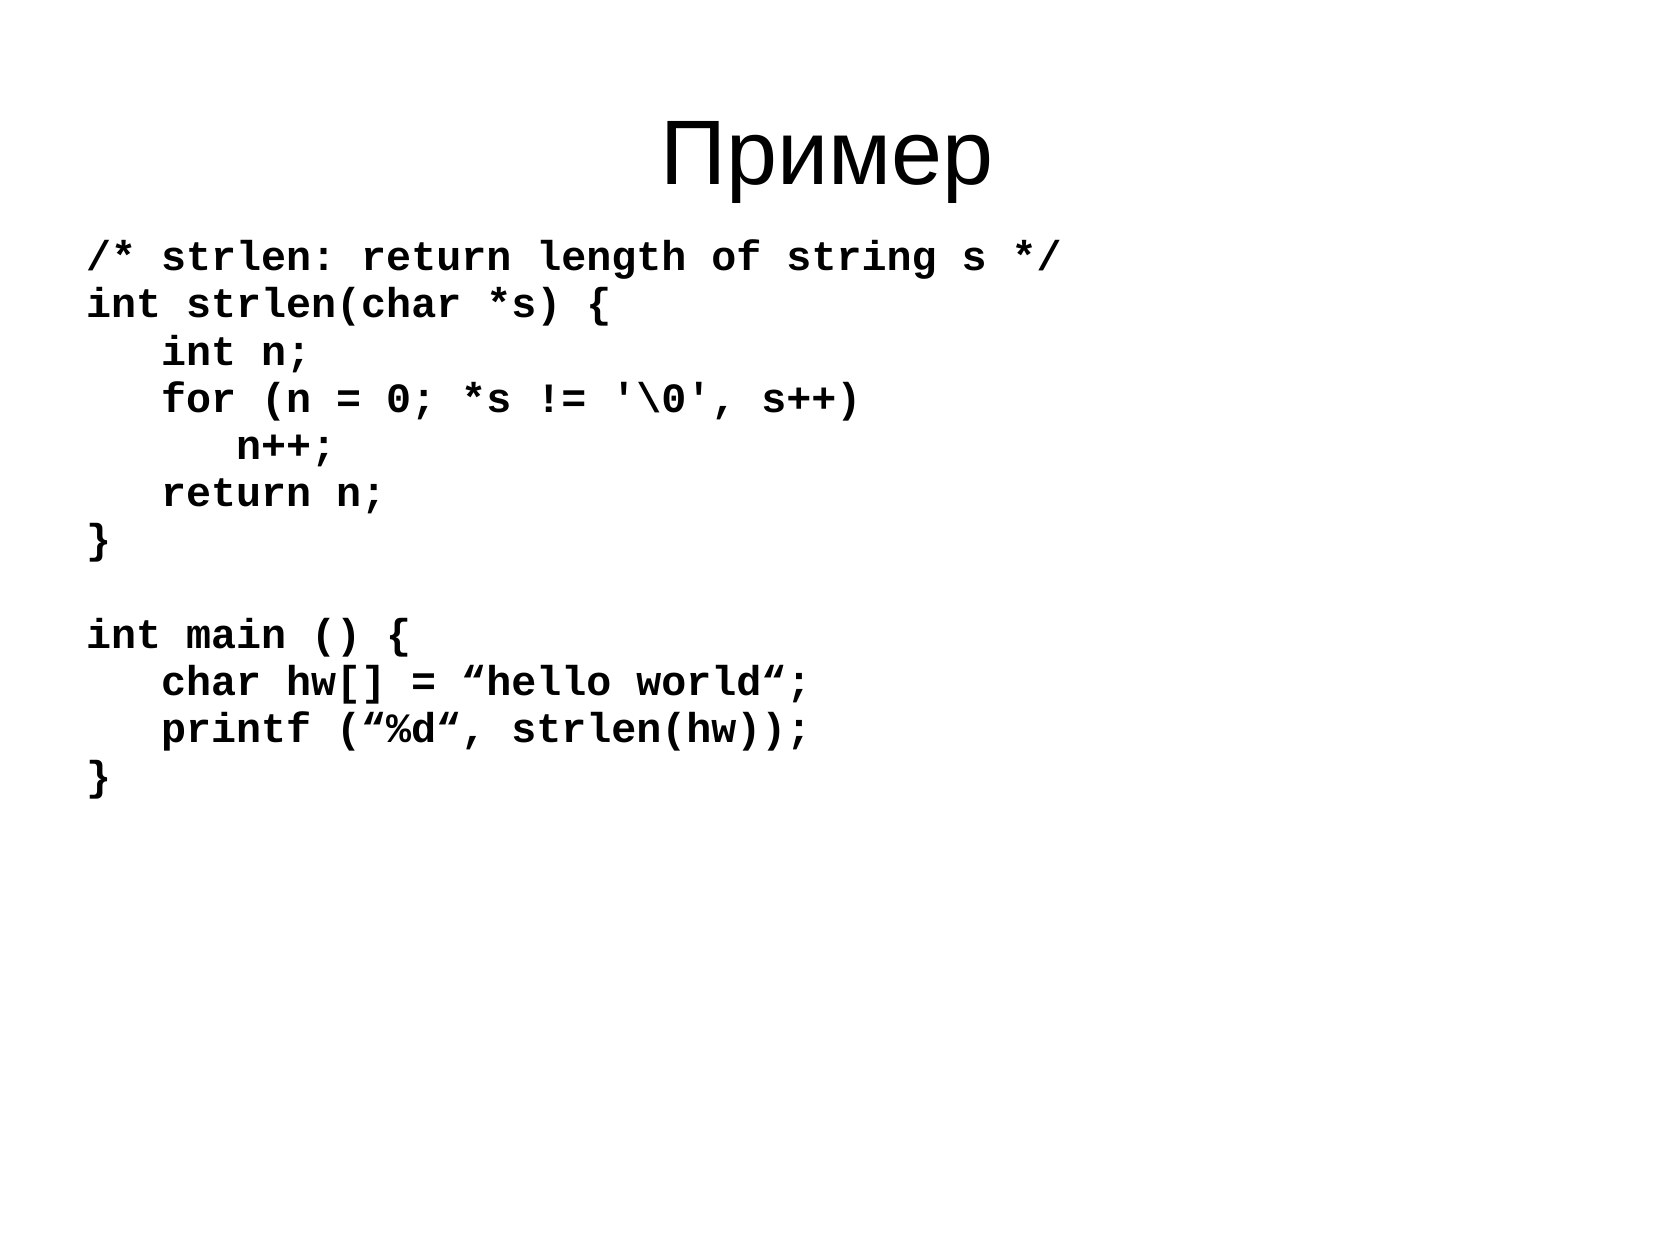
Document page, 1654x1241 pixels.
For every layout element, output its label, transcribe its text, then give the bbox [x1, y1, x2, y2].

title Пример [82, 49, 1571, 228]
text_box /* strlen: return length of string s */ int strlen(char *s) { int n; for (n = 0; *s != '\0', s++) n++; return n; } int main () { char hw[] = “hello world“; printf (“%d“, strlen(hw)); } [71, 228, 1637, 817]
